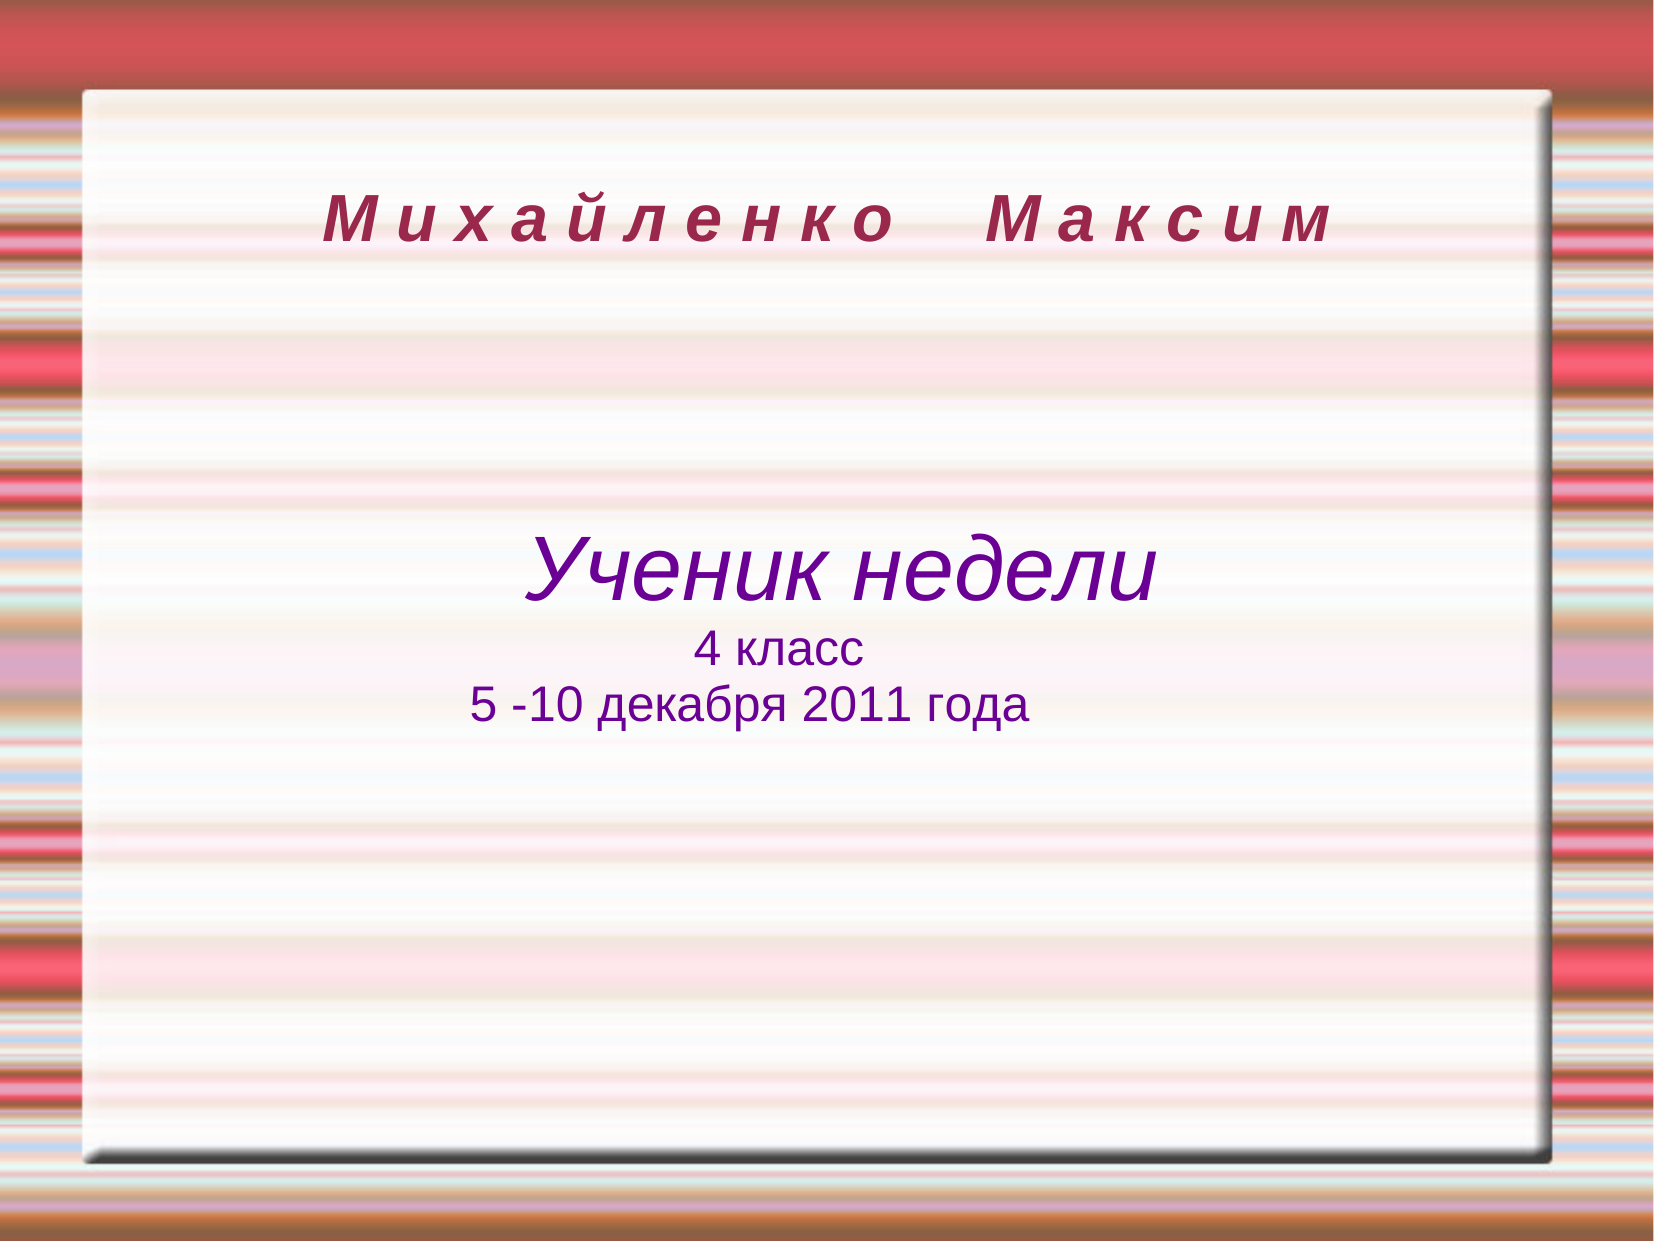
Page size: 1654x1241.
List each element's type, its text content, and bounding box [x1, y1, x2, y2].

title М и х а й л е н к о М а к с и м [121, 114, 1534, 322]
list Ученик недели 4 класс 5 -10 декабря 2011 года [134, 350, 1516, 732]
picture [0, 0, 1654, 1241]
